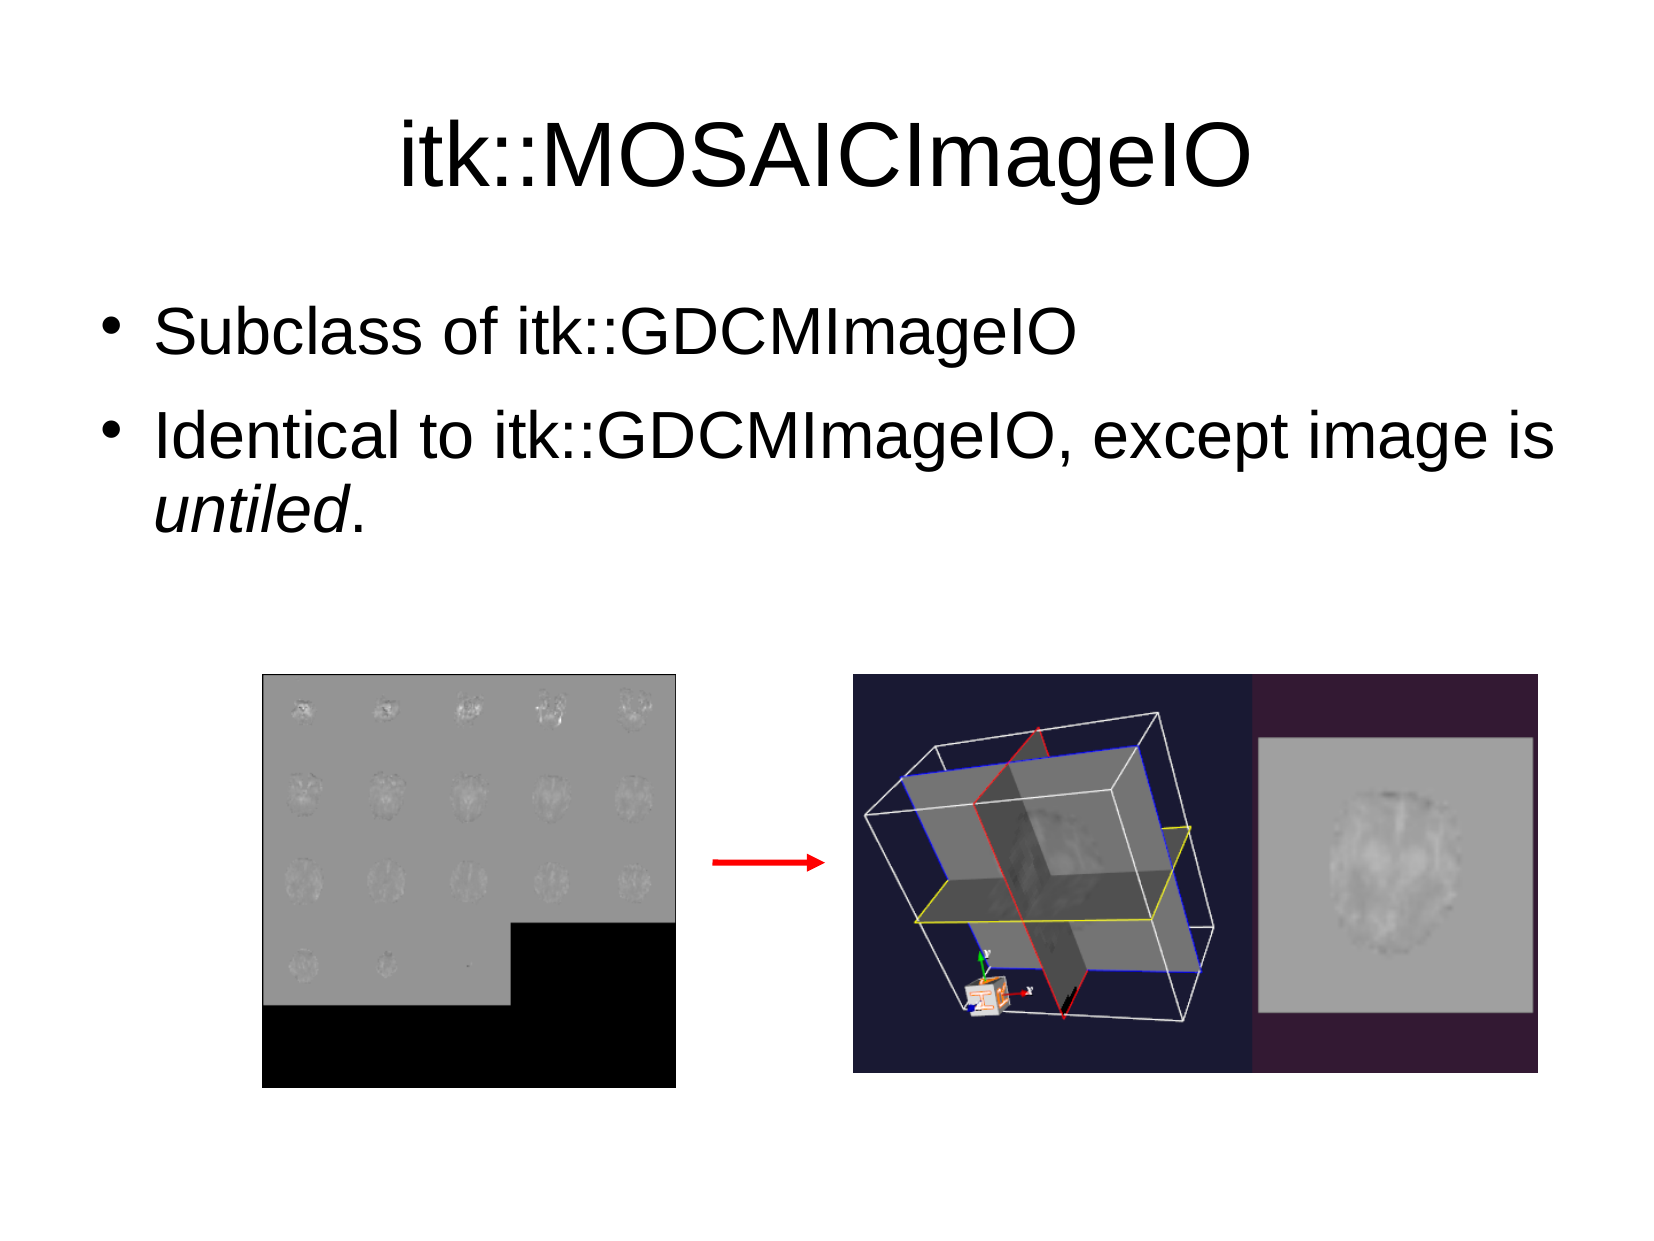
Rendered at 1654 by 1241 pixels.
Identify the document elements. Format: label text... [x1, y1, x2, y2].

picture [853, 674, 1538, 1073]
list Subclass of itk::GDCMImageIO Identical to itk::GDCMImageIO, except image is untiled. [82, 290, 1571, 1109]
picture [262, 674, 676, 1088]
title itk::MOSAICImageIO [82, 56, 1571, 249]
